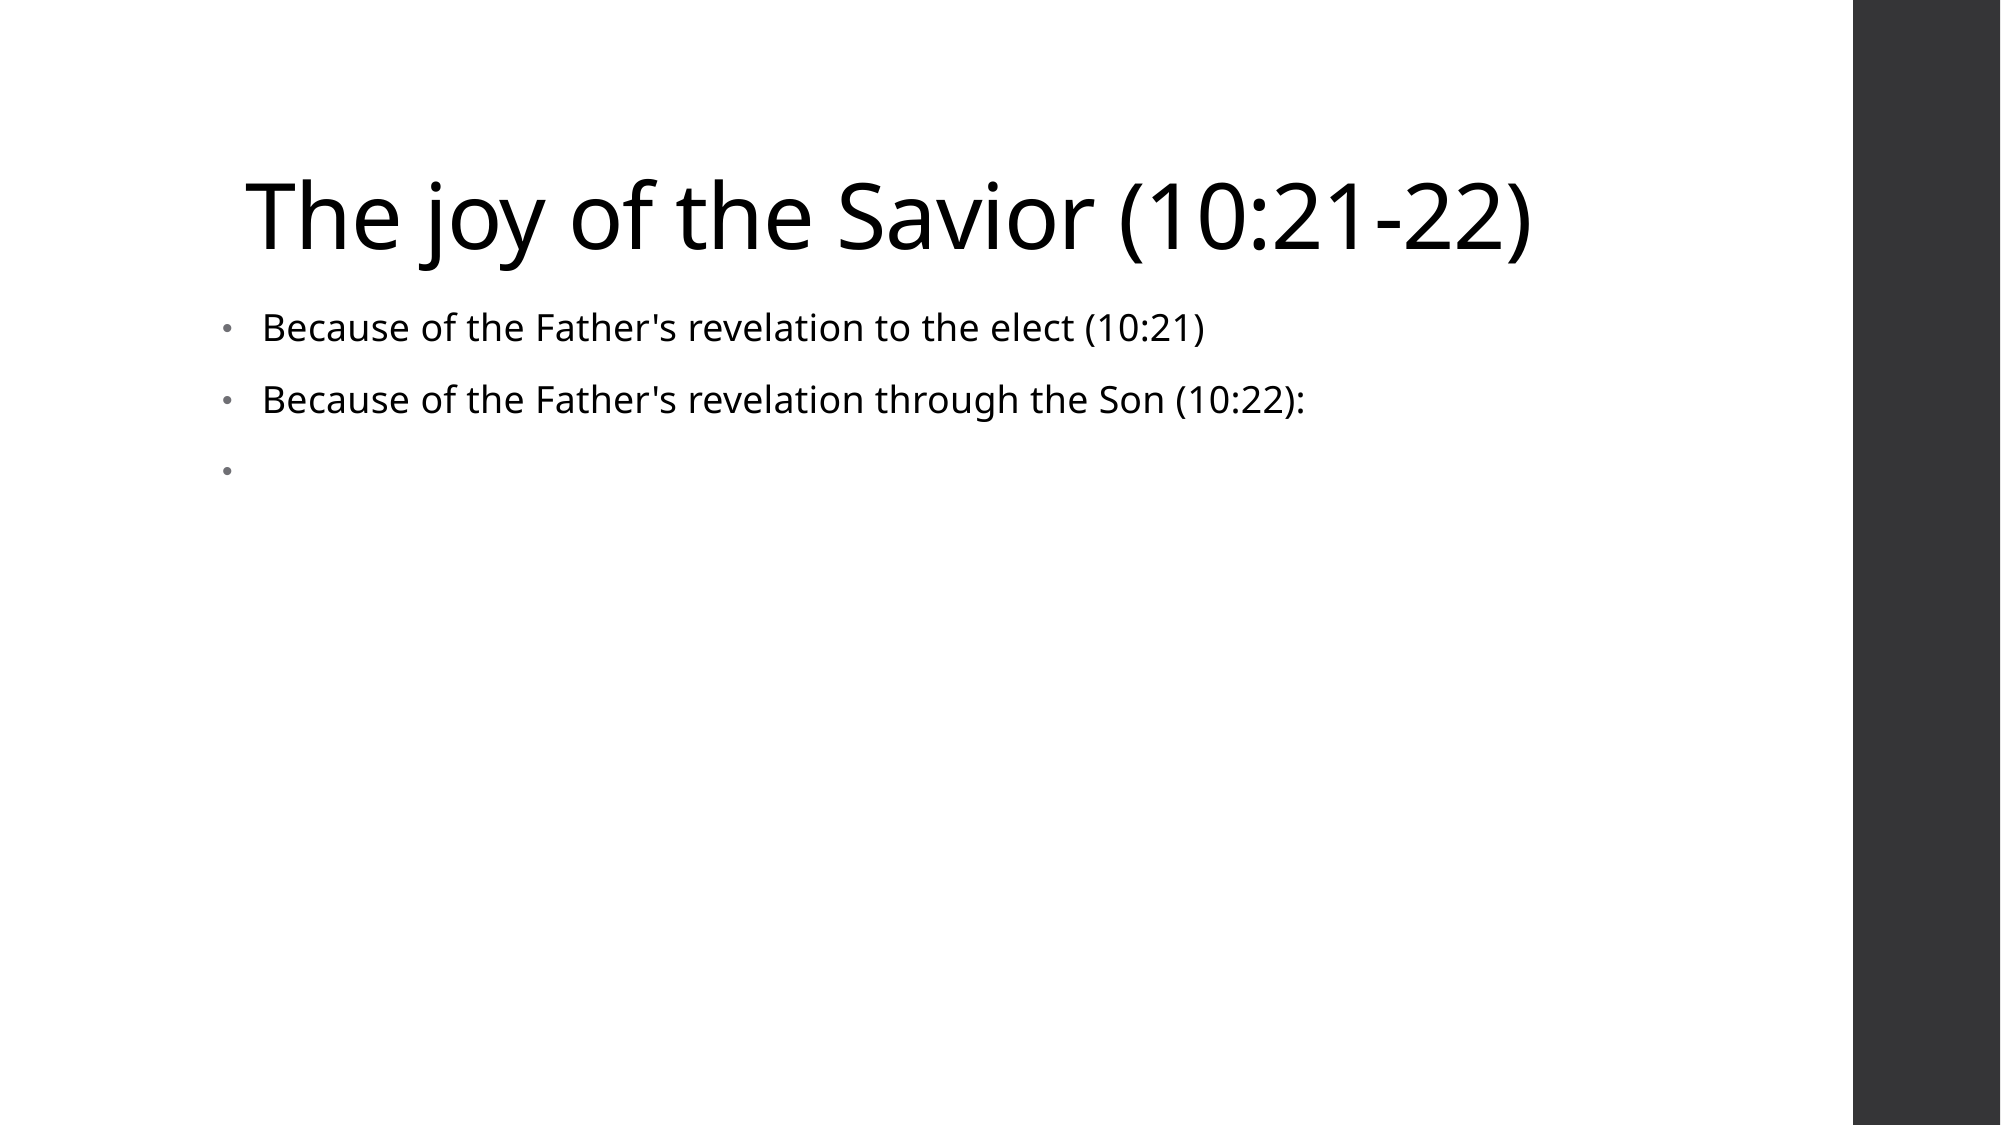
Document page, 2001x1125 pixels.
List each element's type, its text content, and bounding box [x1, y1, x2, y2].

list Because of the Father's revelation to the elect (10:21) Because of the Father's revelation through the Son (10:22): [206, 299, 1617, 1014]
title The joy of the Savior (10:21-22) [206, 60, 1797, 278]
